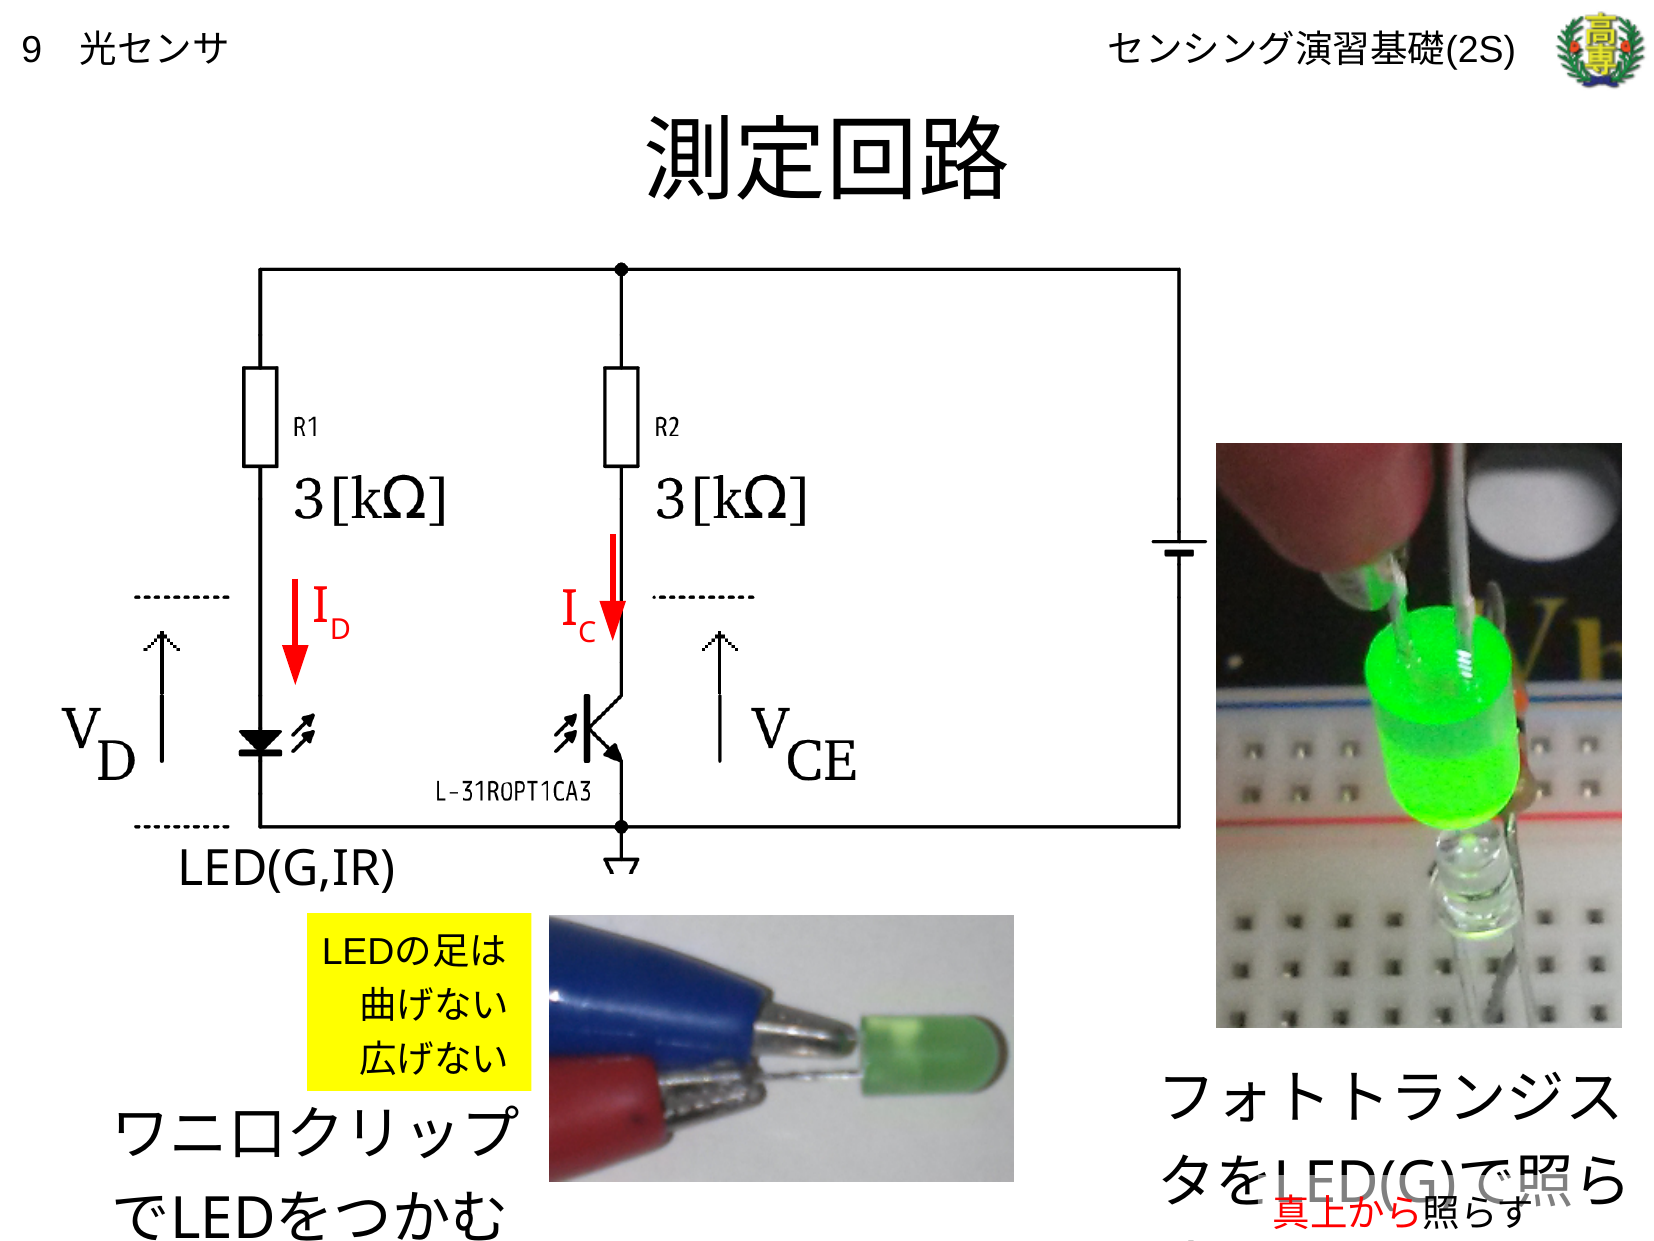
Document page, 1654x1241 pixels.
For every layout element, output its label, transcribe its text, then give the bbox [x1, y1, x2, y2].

text_box IC [561, 572, 659, 644]
text_box ワニ口クリップでLEDをつかむ [111, 1086, 538, 1213]
text_box フォトトランジスタをLED(G)で照らす [1157, 1051, 1654, 1182]
text_box 真上から照らす [1257, 1175, 1577, 1238]
title 測定回路 [82, 49, 1571, 257]
text_box LED(G,IR) [177, 831, 426, 914]
text_box センシング演習基礎(2S) [1077, 11, 1531, 75]
picture [17, 245, 1622, 1028]
text_box 9 光センサ [6, 11, 923, 75]
text_box ID [312, 569, 377, 641]
picture [1553, 2, 1650, 99]
picture [549, 915, 1014, 1182]
text_box LEDの足は 曲げない 広げない [307, 913, 532, 1072]
